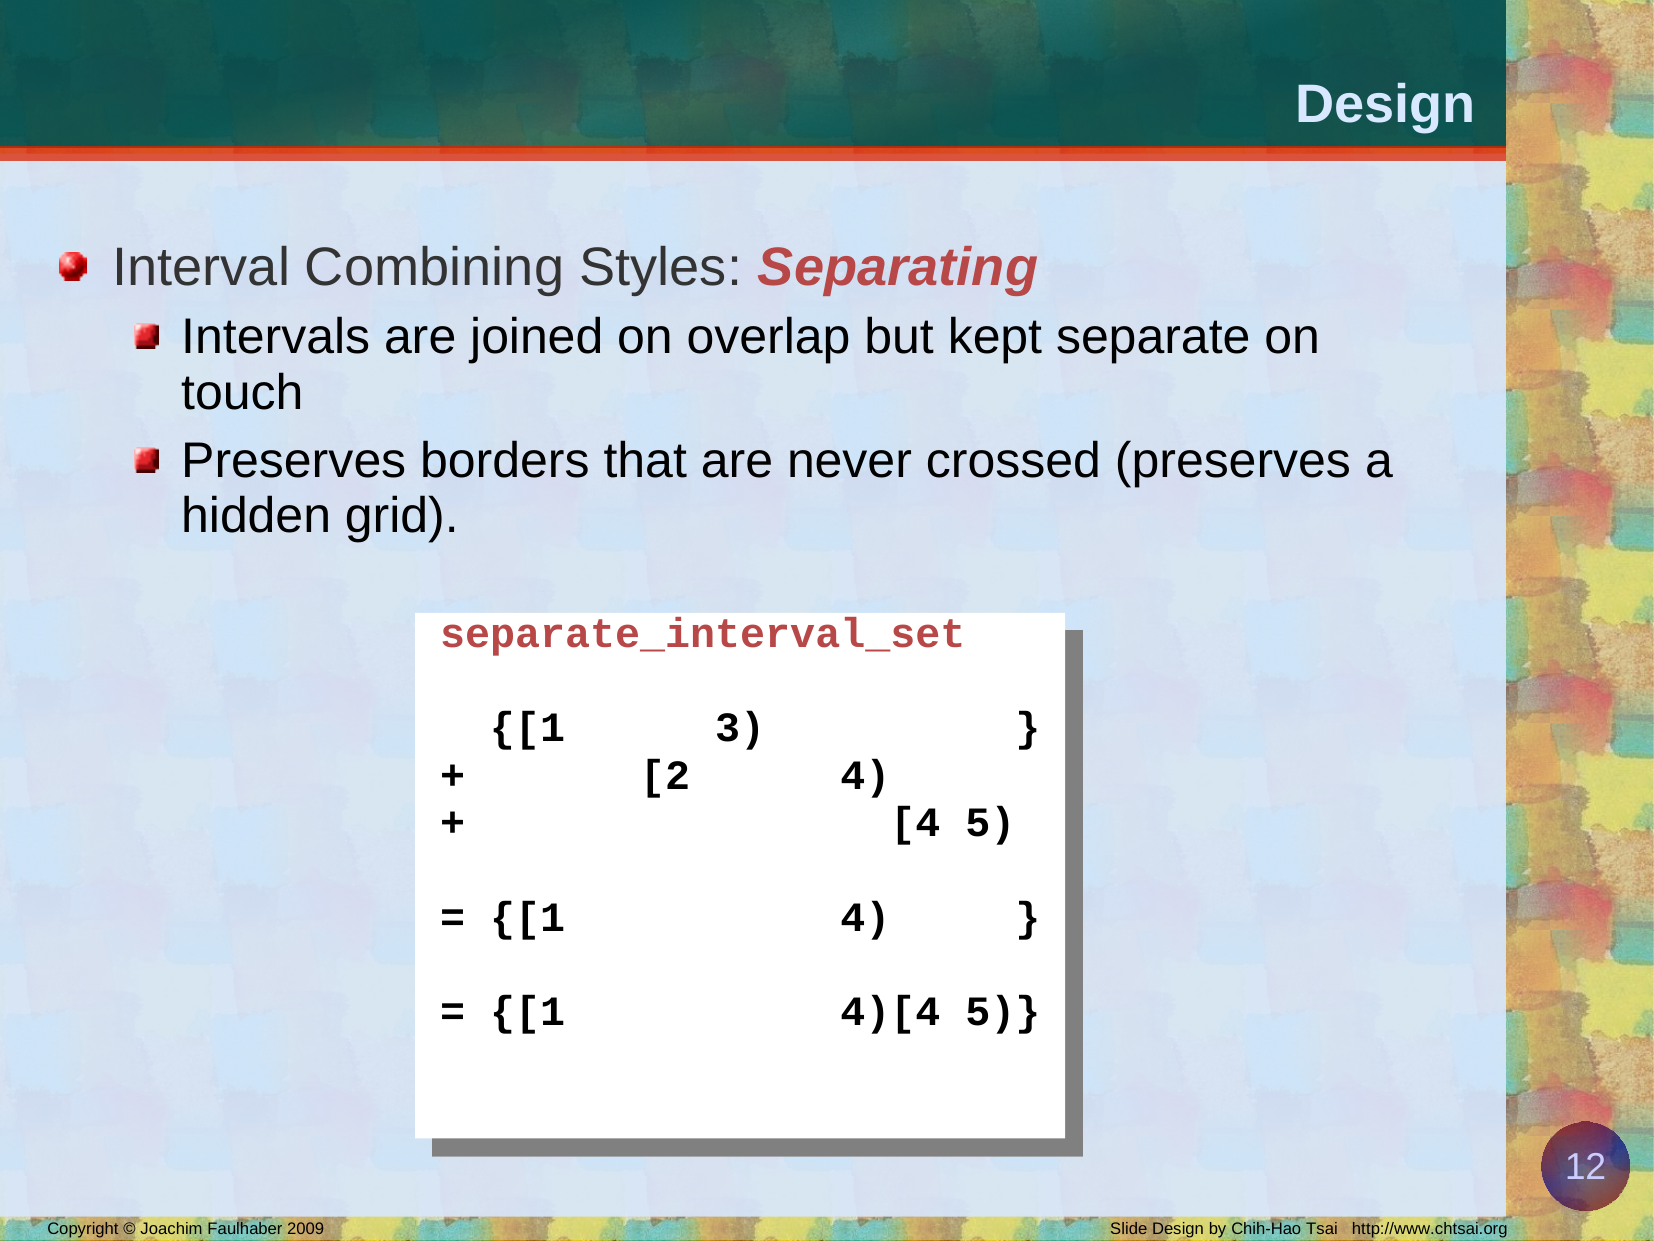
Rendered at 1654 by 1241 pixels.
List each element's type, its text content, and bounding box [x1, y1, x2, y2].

title Design [29, 59, 1477, 148]
text_box separate_interval_set {[1 3) } + [2 4) + [4 5) = {[1 4) } = {[1 4)[4 5)} [415, 612, 1066, 1139]
list Interval Combining Styles: Separating Intervals are joined on overlap but kept separate on touch Preserves borders that are never crossed (preserves a hidden grid). [59, 236, 1418, 566]
